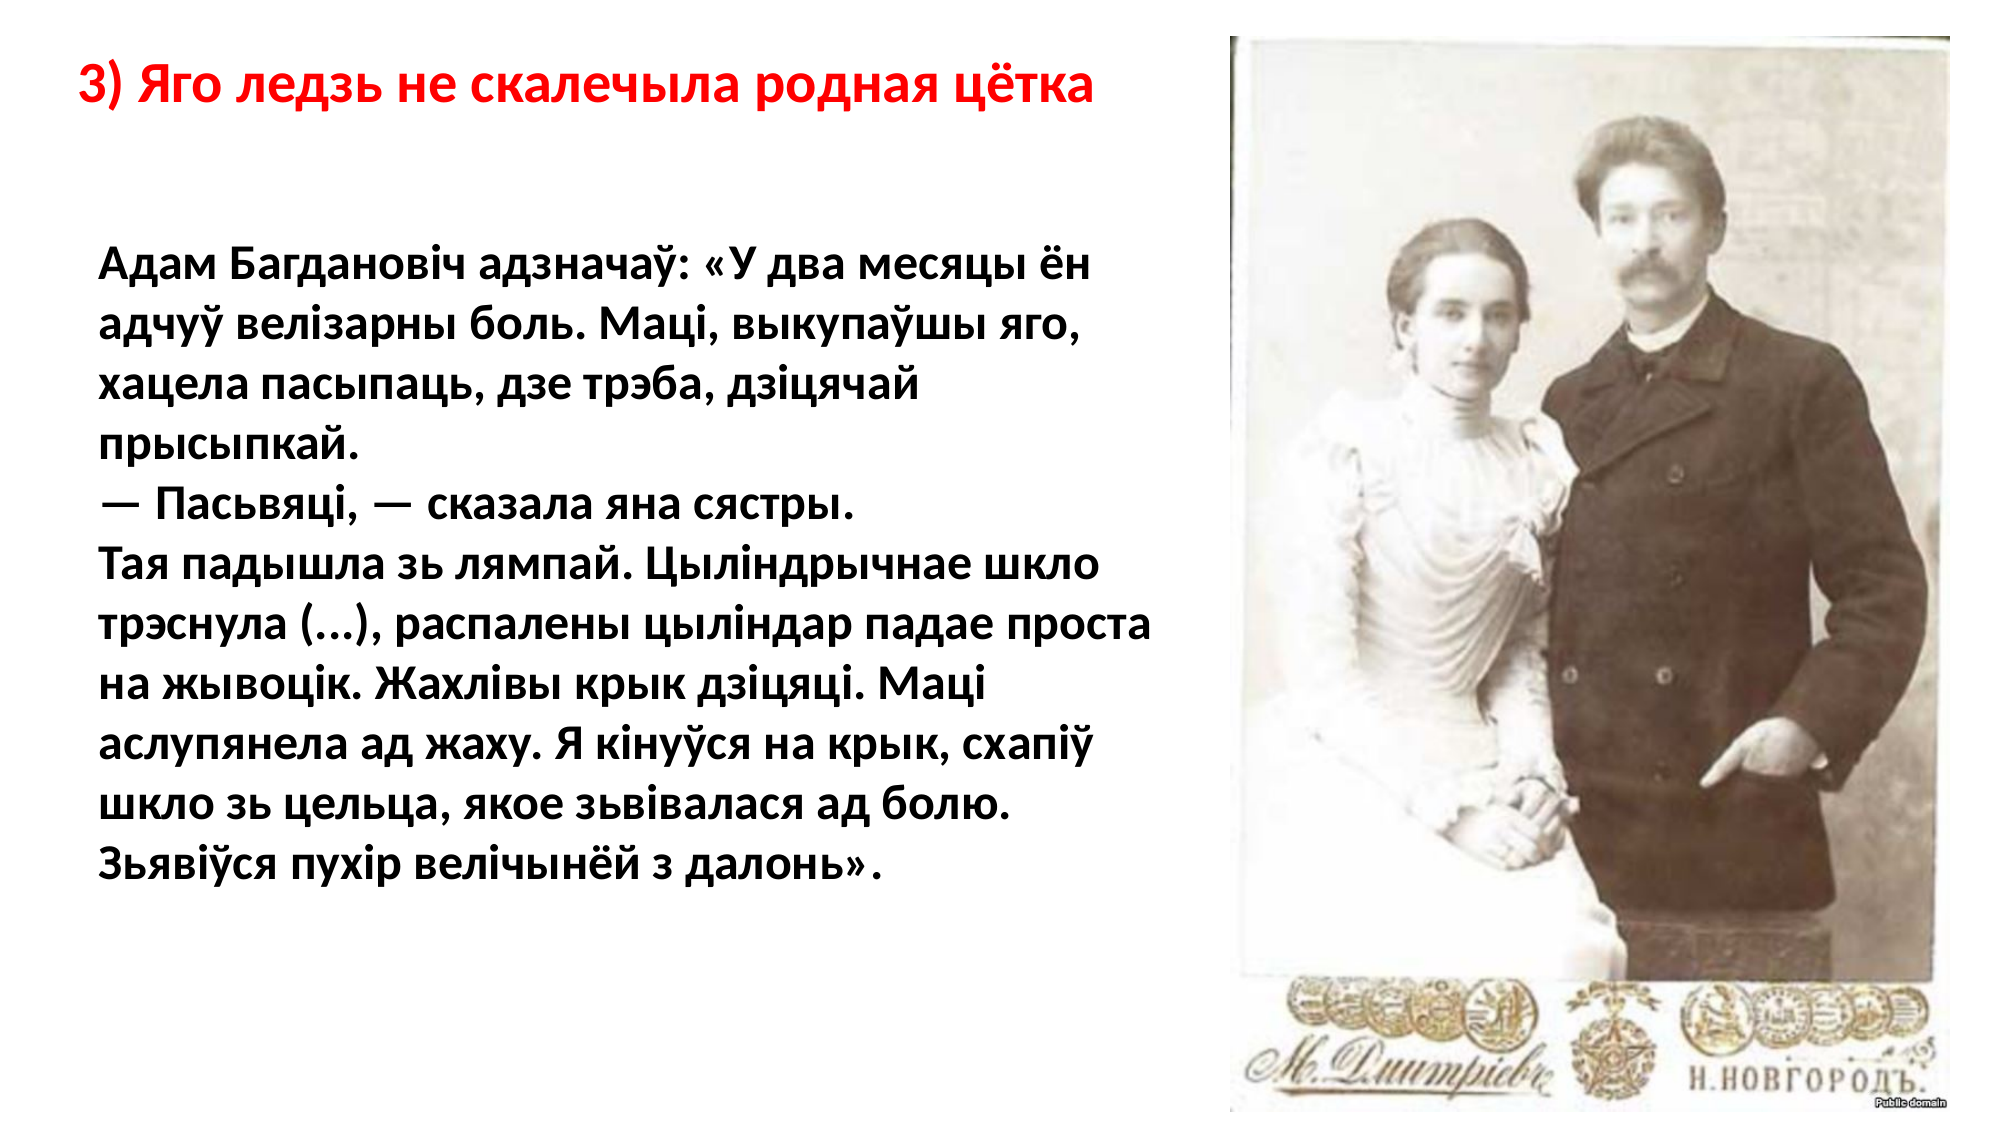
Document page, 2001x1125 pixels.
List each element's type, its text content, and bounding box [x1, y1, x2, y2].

text_box 3) Яго ледзь не скалечыла родная цётка [63, 37, 1111, 122]
text_box Адам Багдановіч адзначаў: «У два месяцы ён адчуў велізарны боль. Маці, выкупаўшы яго, хацела пасыпаць, дзе трэба, дзіцячай прысыпкай. — Пасьвяці, — сказала яна сястры. Тая падышла зь лямпай. Цыліндрычнае шкло трэснула (...), распалены цыліндар падае проста на жывоцік. Жахлівы крык дзіцяці. Маці аслупянела ад жаху. Я кінуўся на крык, схапіў шкло зь цельца, якое зьвівалася ад болю. Зьявіўся пухір велічынёй з далонь». [84, 222, 1180, 897]
picture [1230, 36, 1950, 1112]
